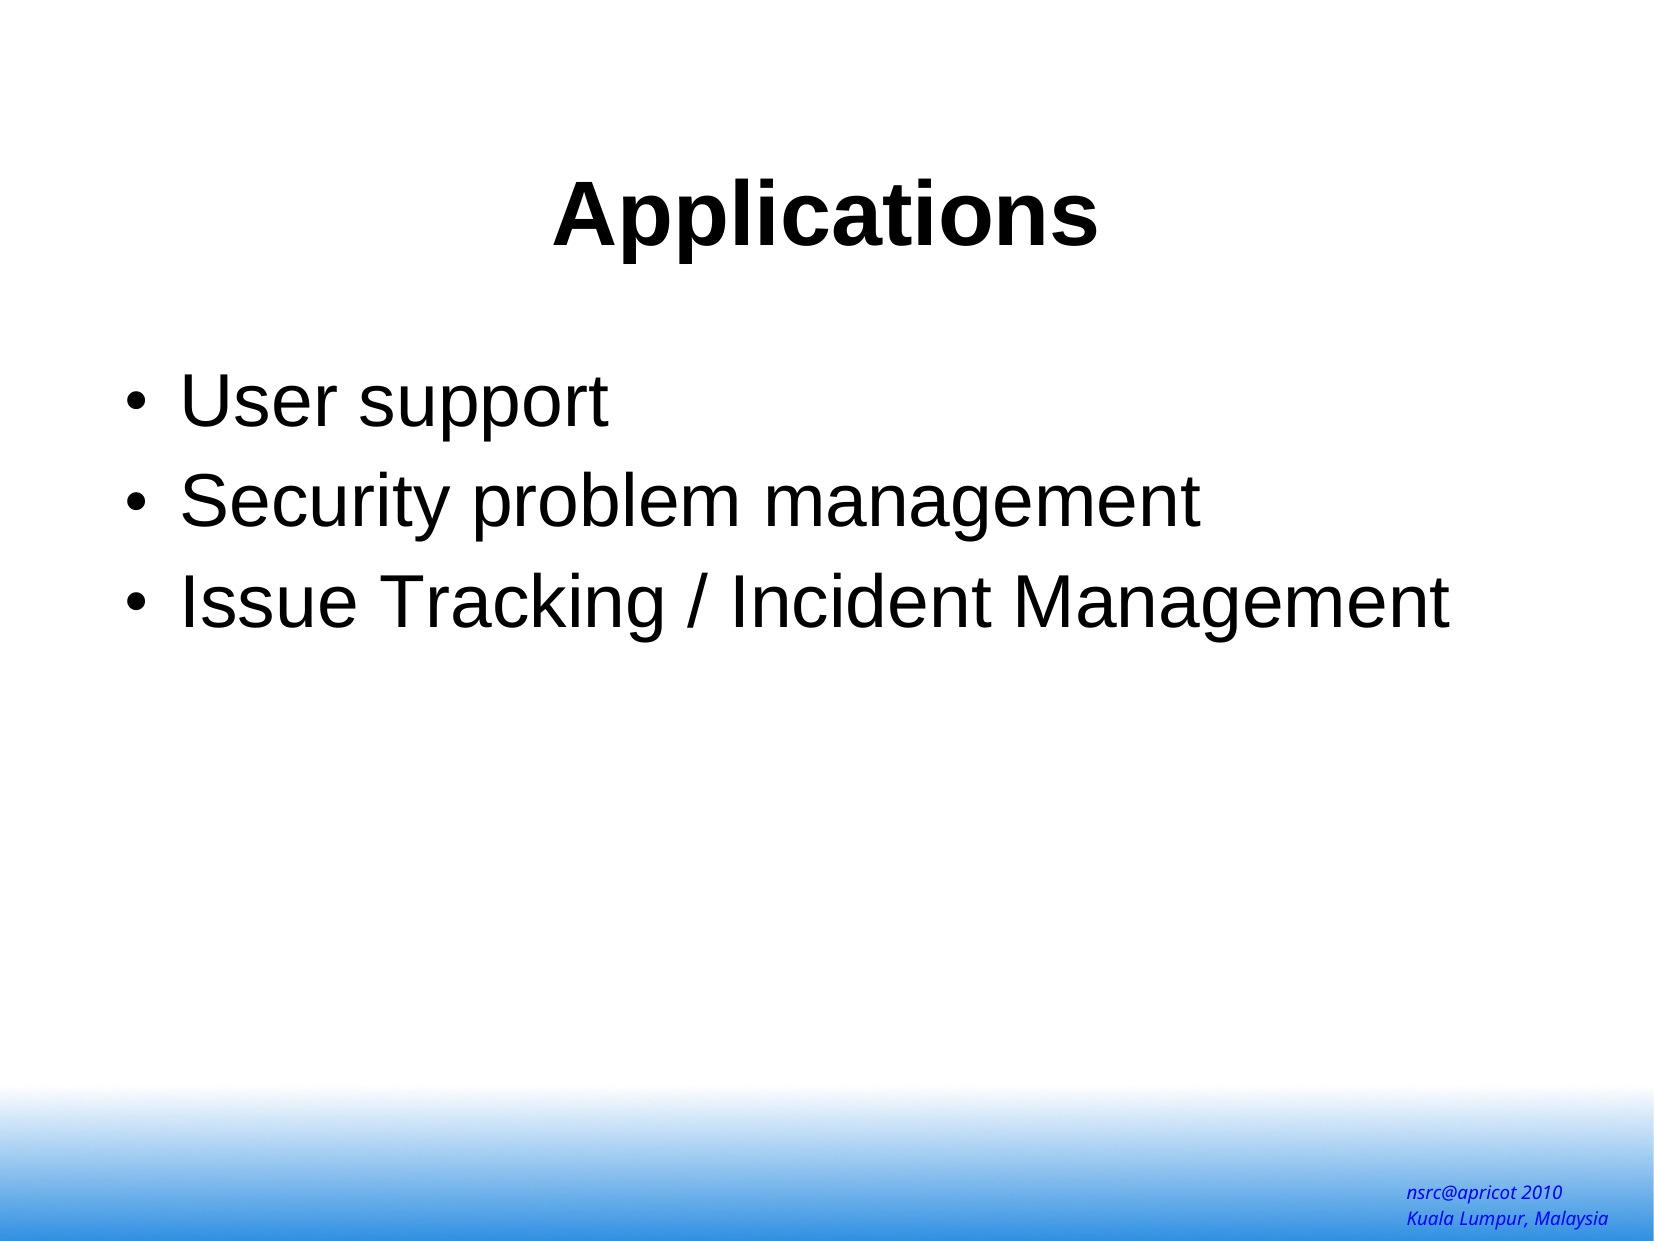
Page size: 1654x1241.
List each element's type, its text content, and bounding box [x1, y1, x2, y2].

title Applications [124, 110, 1530, 317]
picture [0, 1083, 1654, 1241]
list User support Security problem management Issue Tracking / Incident Management [124, 358, 1530, 1103]
